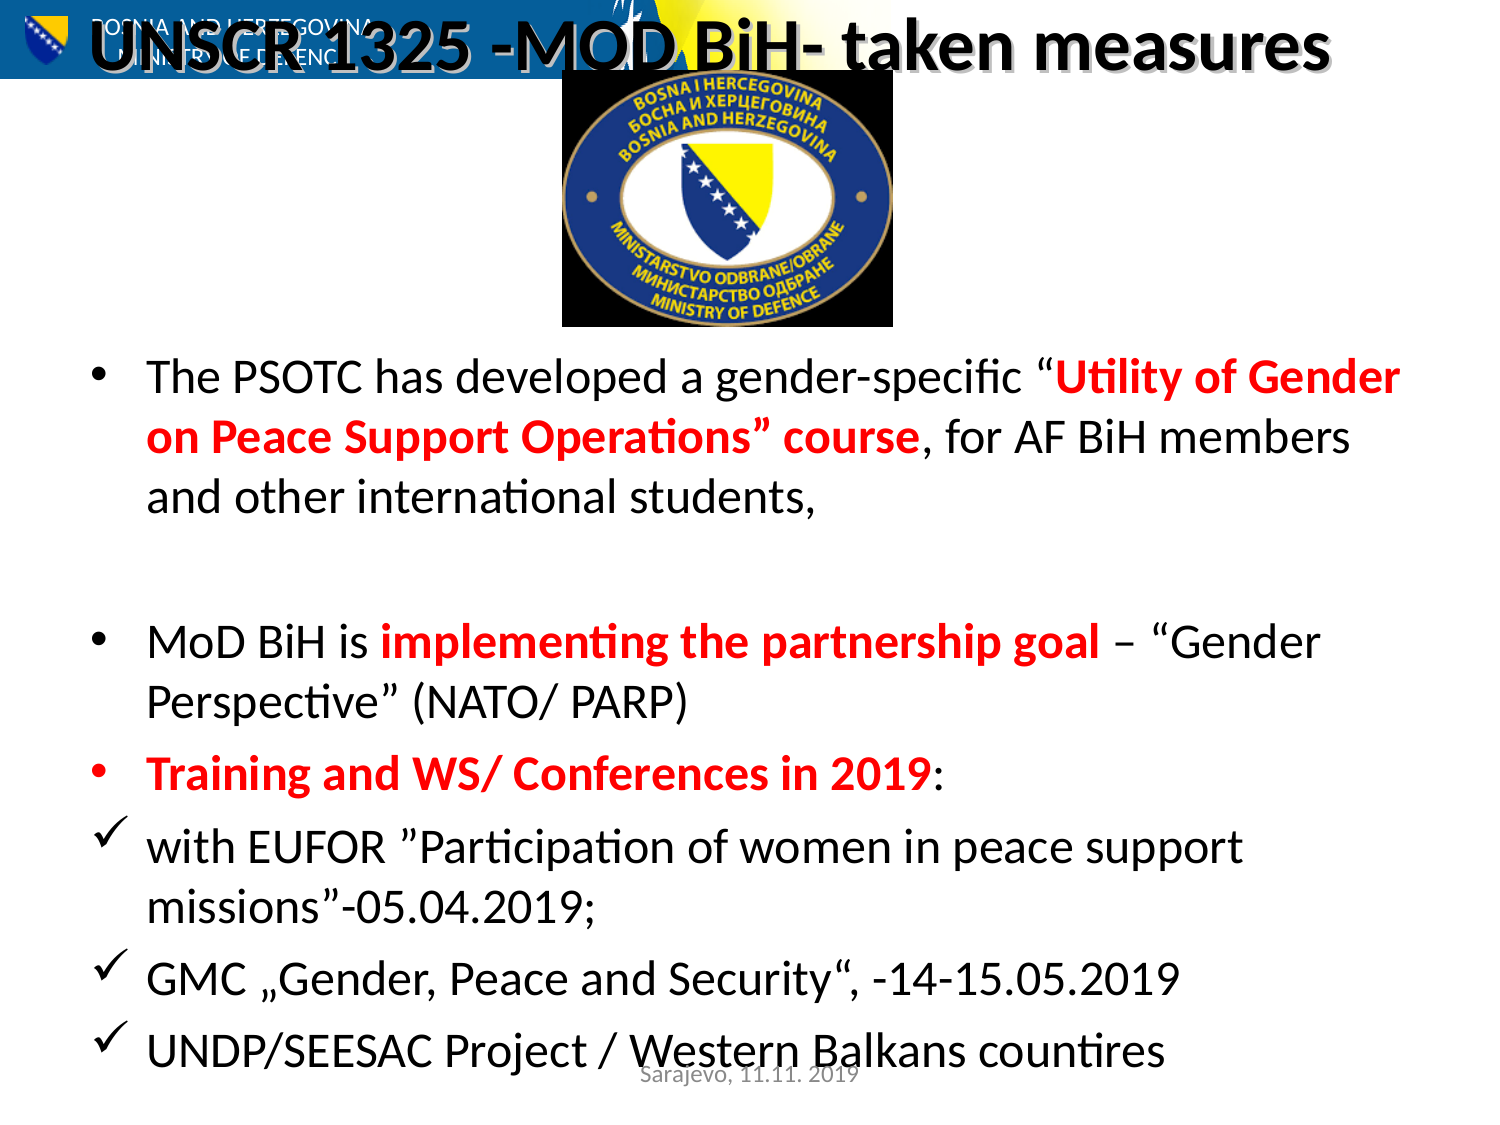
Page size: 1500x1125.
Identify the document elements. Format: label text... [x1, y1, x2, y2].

text_box Sarajevo, 11.11. 2019 [512, 1042, 988, 1103]
list The PSOTC has developed a gender-specific “Utility of Gender on Peace Support Operations” course, for AF BiH members and other international students, MoD BiH is implementing the partnership goal – “Gender Perspective” (NATO/ PARP) Training and WS/ Conferences in 2019: with EUFOR ”Participation of women in peace support missions”-05.04.2019; GMC „Gender, Peace and Security“, -14-15.05.2019 UNDP/SEESAC Project / Western Balkans countires [75, 335, 1426, 1079]
title UNSCR 1325 -MOD BiH- taken measures [35, 11, 1386, 71]
picture [0, 0, 1500, 327]
